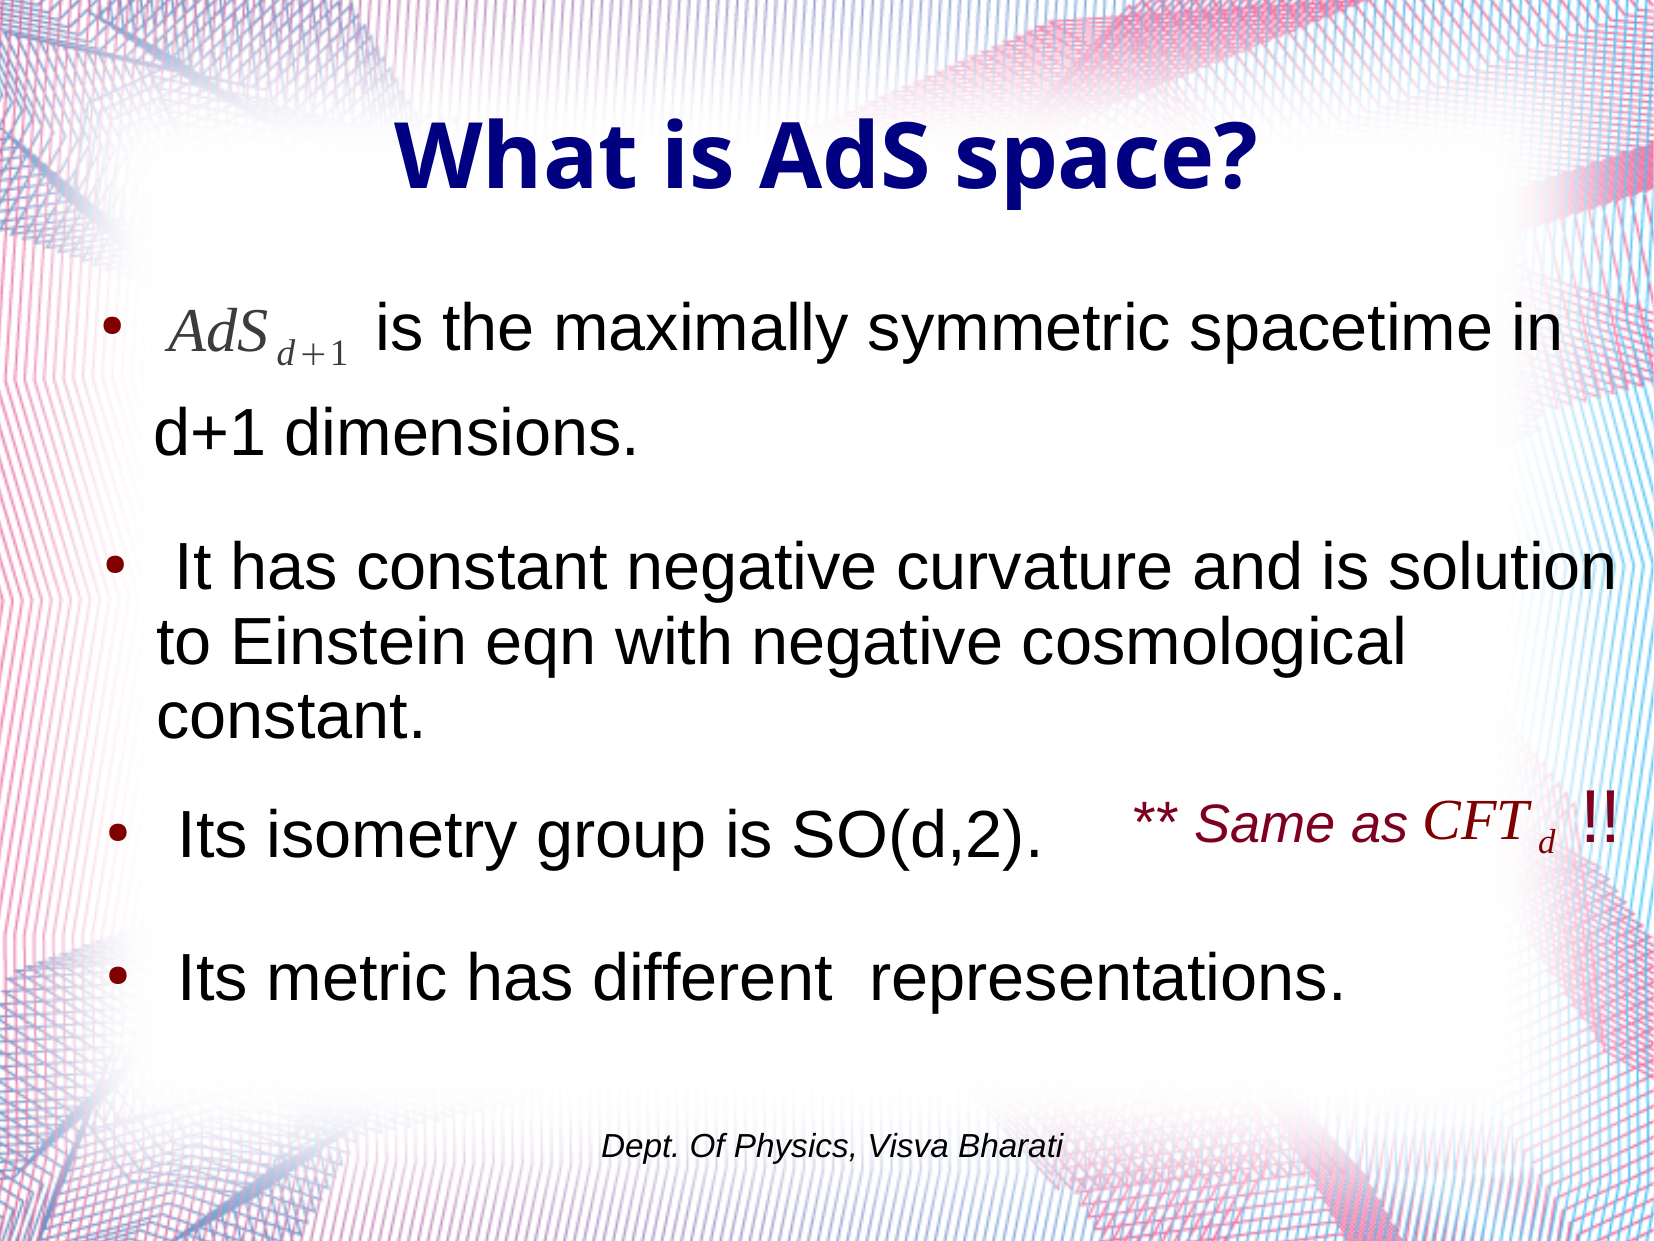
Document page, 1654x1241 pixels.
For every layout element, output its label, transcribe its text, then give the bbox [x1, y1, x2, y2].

chart [156, 295, 355, 374]
list Its metric has different representations. [88, 939, 1625, 1034]
list It has constant negative curvature and is solution to Einstein eqn with negative cosmological constant. [85, 528, 1627, 754]
list ** Same as !! [1062, 767, 1625, 939]
list Its isometry group is SO(d,2). [88, 797, 1062, 891]
list is the maximally symmetric spacetime in d+1 dimensions. [82, 290, 1625, 470]
list Dept. Of Physics, Visva Bharati [295, 1127, 1300, 1188]
chart [1416, 788, 1562, 861]
picture [0, 0, 1654, 1241]
title What is AdS space? [82, 49, 1571, 257]
